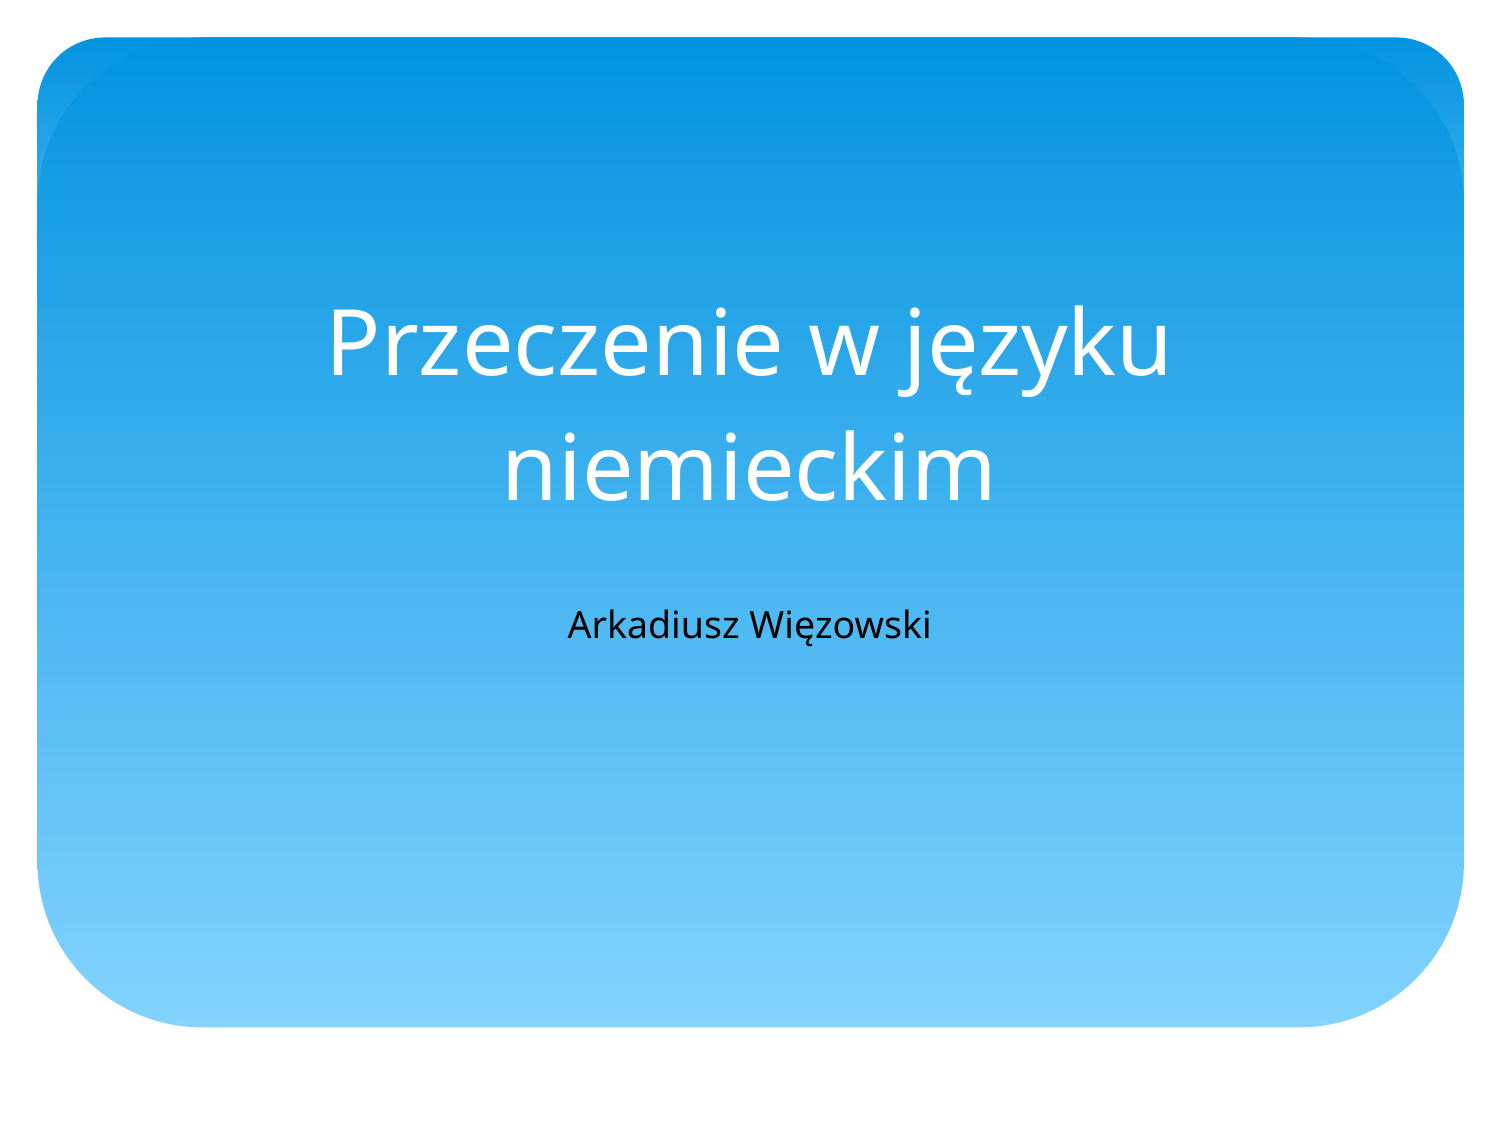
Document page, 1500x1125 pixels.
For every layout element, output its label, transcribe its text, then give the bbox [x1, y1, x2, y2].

title Przeczenie w języku niemieckim [112, 262, 1388, 555]
text_box Arkadiusz Więzowski [224, 583, 1275, 825]
